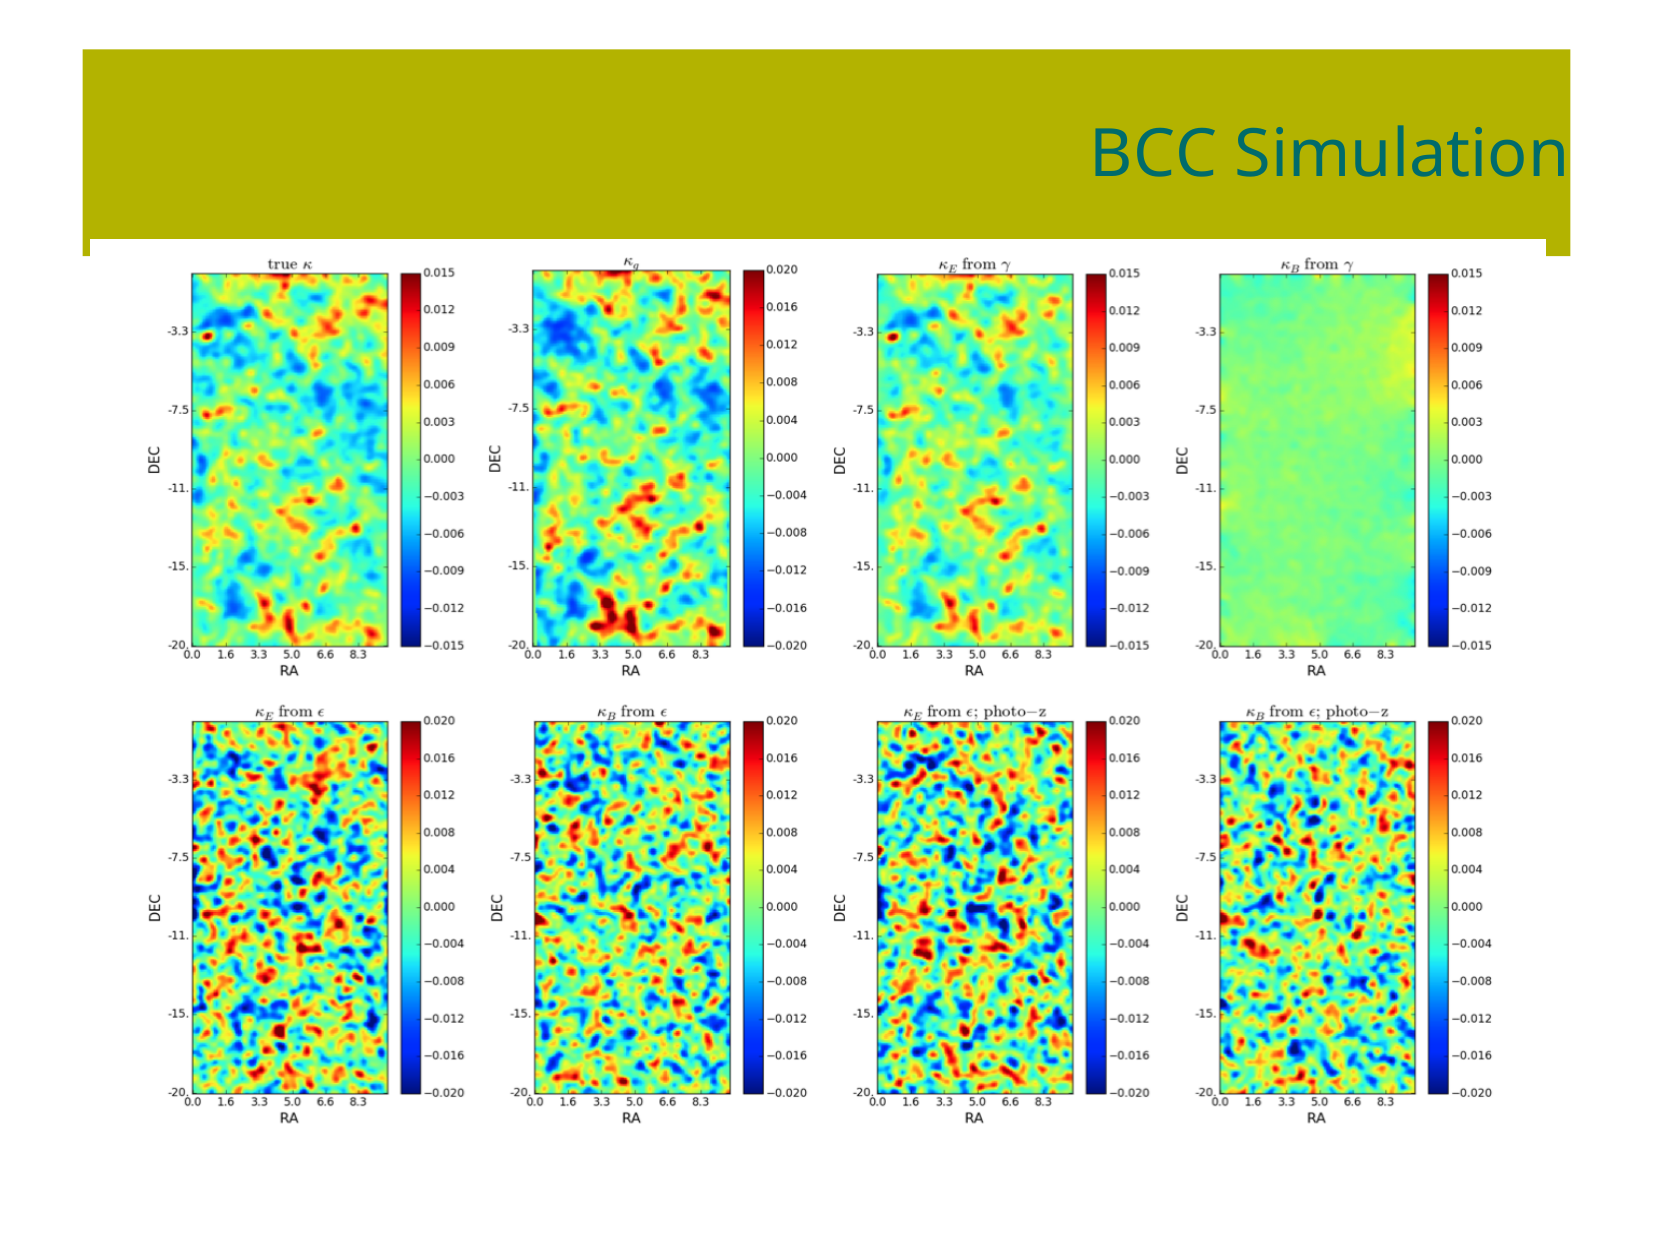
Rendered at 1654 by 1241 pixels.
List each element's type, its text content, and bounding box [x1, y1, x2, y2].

title BCC Simulation [82, 49, 1571, 257]
picture [90, 239, 1546, 1154]
